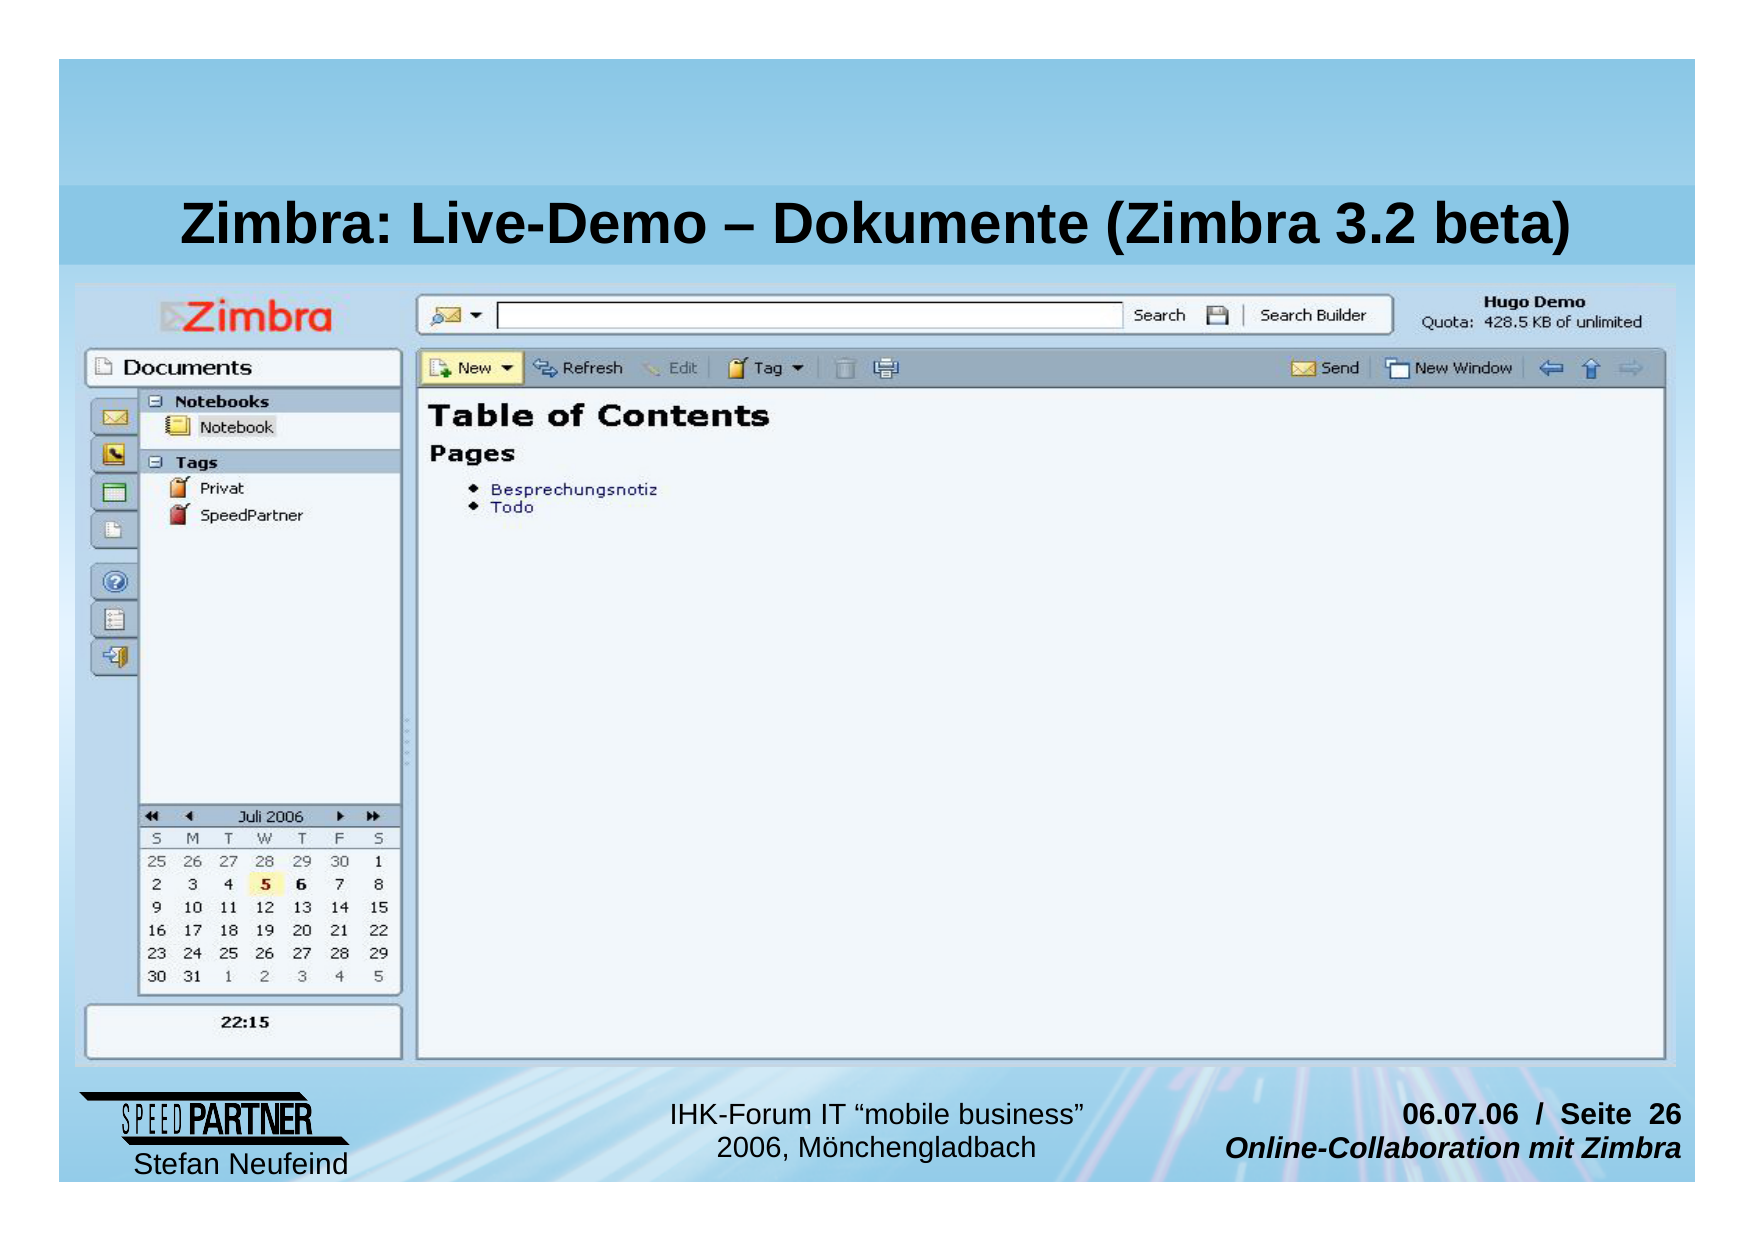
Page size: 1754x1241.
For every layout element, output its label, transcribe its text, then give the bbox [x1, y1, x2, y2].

picture [59, 59, 1695, 185]
picture [59, 265, 1695, 1182]
title Zimbra: Live-Demo – Dokumente (Zimbra 3.2 beta) [59, 190, 1695, 257]
